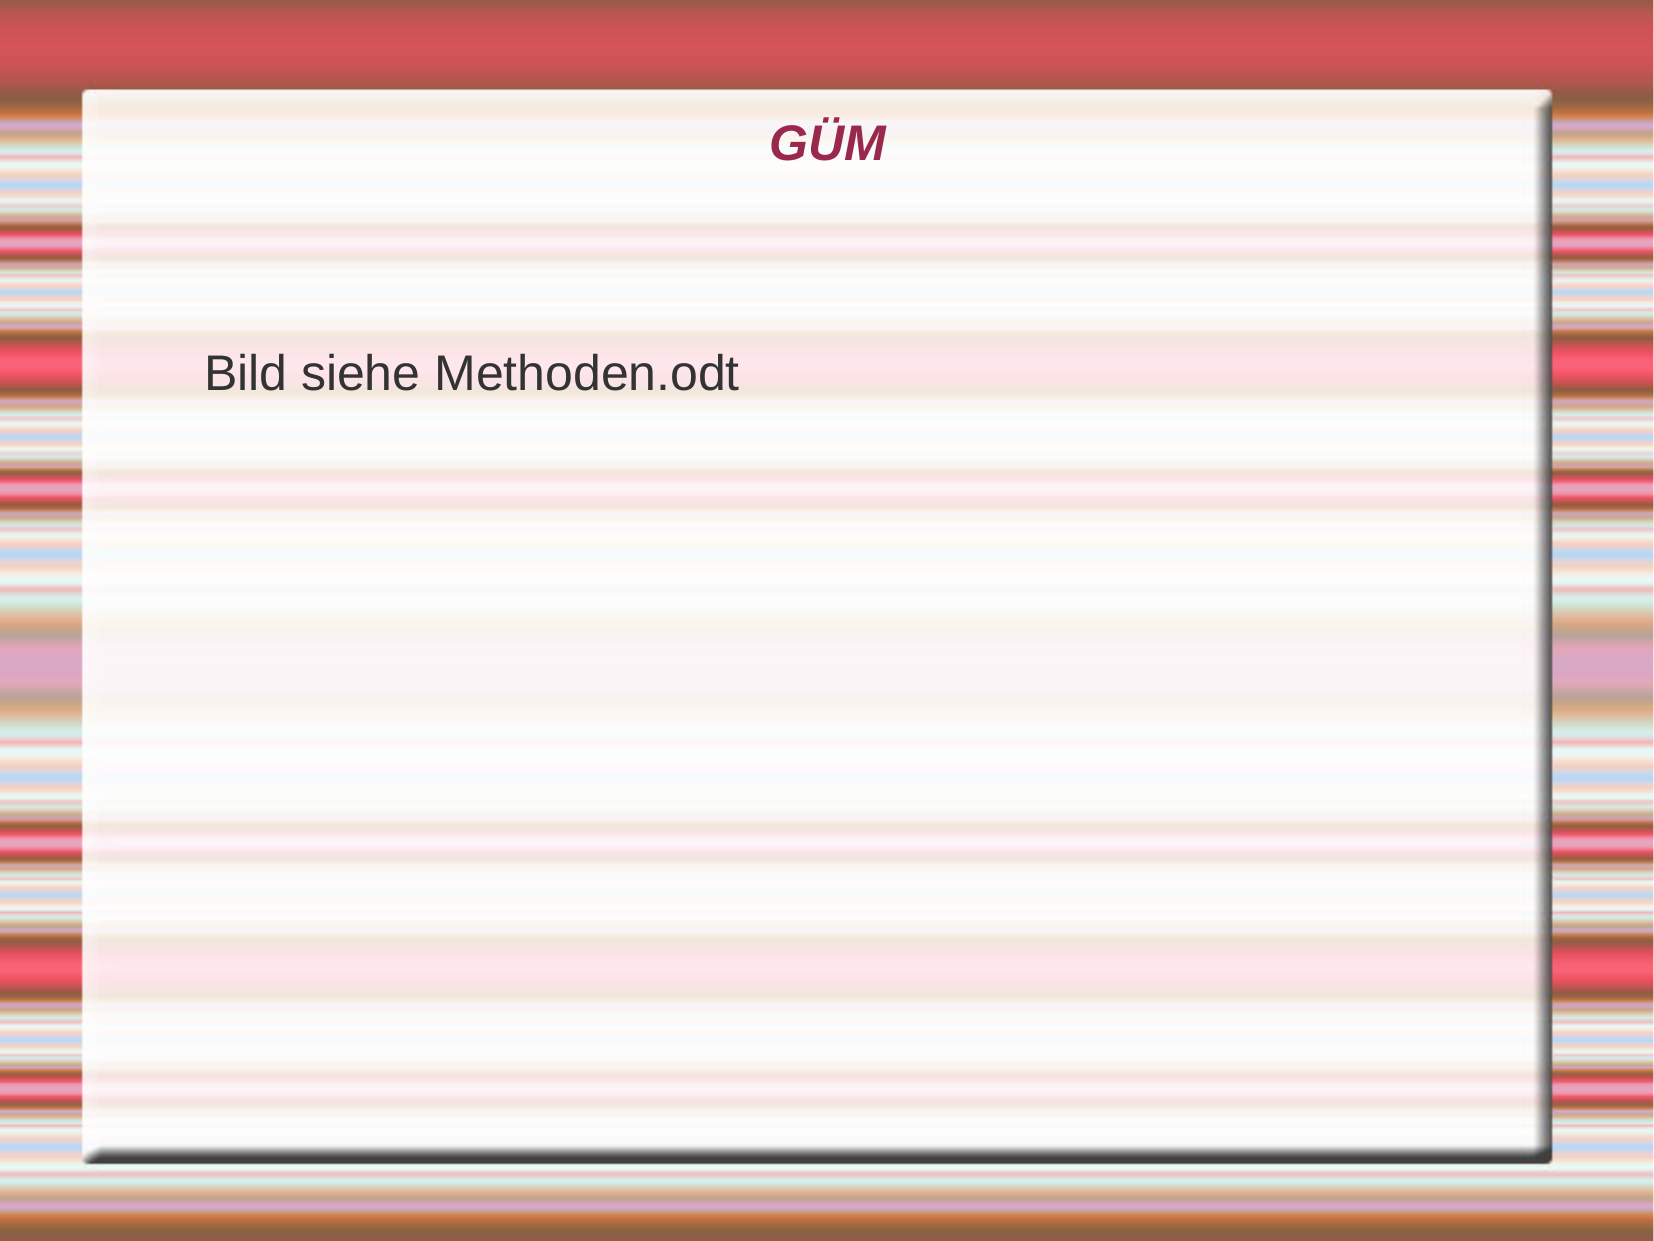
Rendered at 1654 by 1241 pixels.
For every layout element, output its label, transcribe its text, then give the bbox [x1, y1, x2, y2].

picture [0, 0, 1654, 1241]
list Bild siehe Methoden.odt [121, 344, 1534, 1127]
title GÜM [121, 50, 1534, 237]
